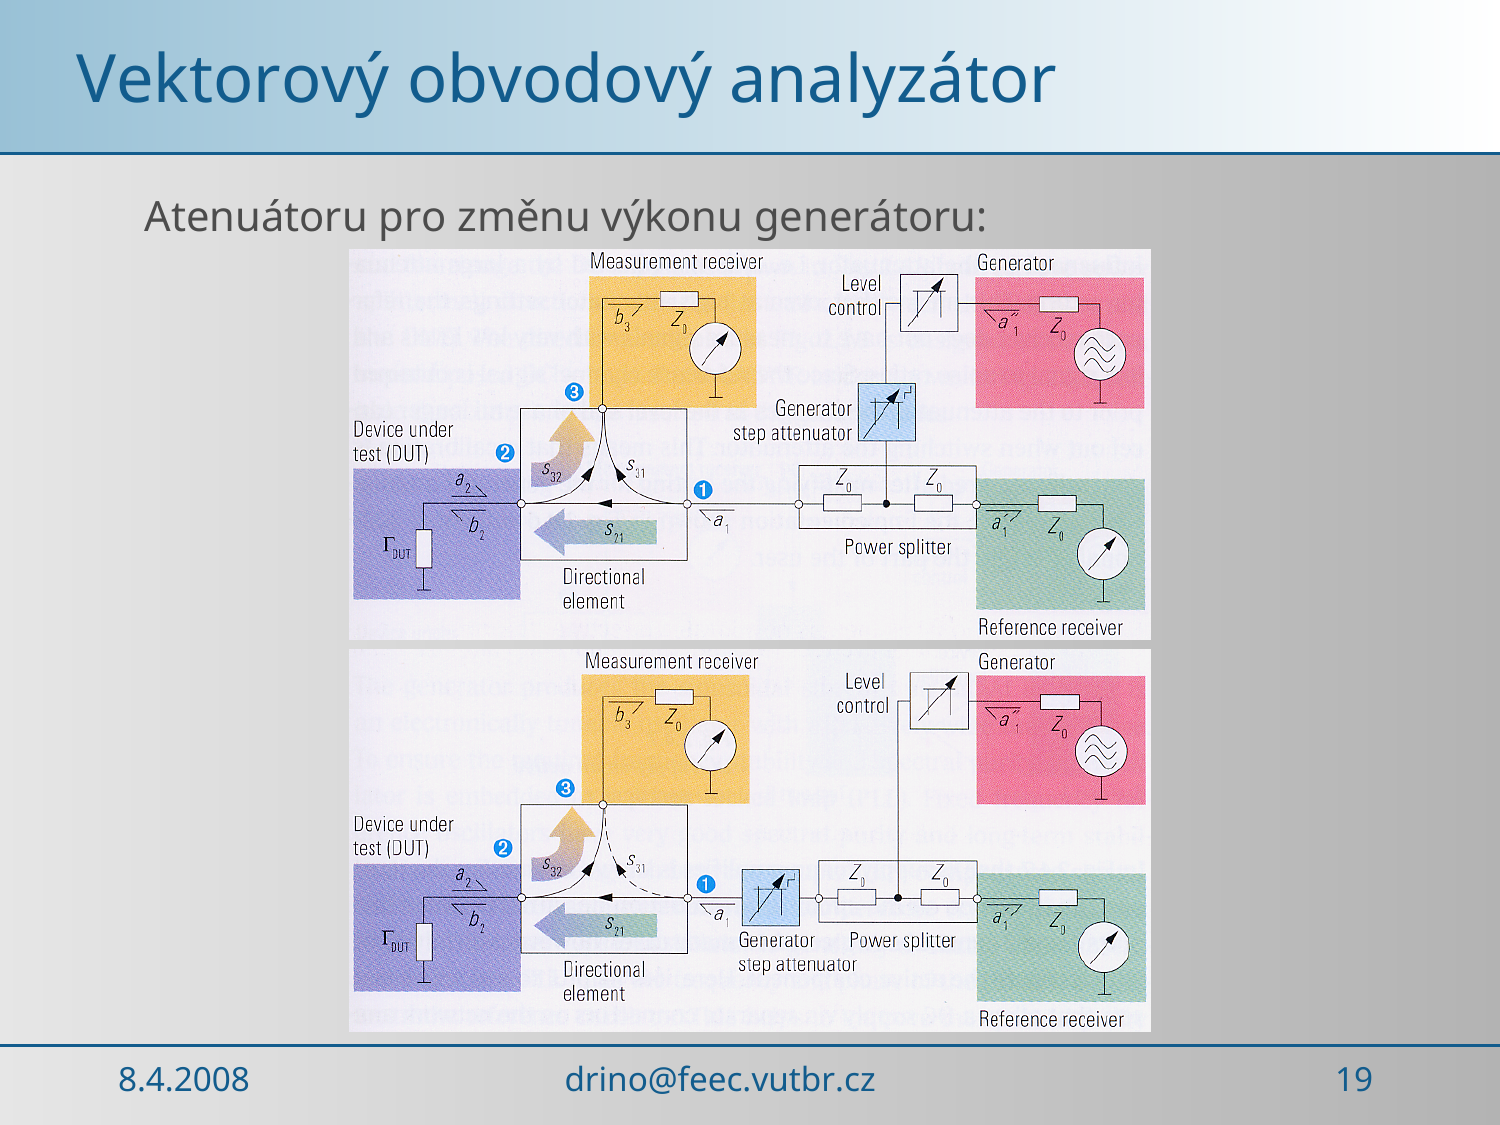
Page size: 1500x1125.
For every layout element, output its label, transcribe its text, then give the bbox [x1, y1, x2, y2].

picture [349, 249, 1151, 640]
text_box <číslo> [1075, 1049, 1388, 1125]
picture [349, 649, 1151, 1032]
text_box 8.4.2008 [103, 1049, 432, 1125]
text_box drino@feec.vutbr.cz [454, 1049, 987, 1125]
title Vektorový obvodový analyzátor [0, 0, 1500, 152]
text_box Atenuátoru pro změnu výkonu generátoru: [59, 178, 1442, 252]
